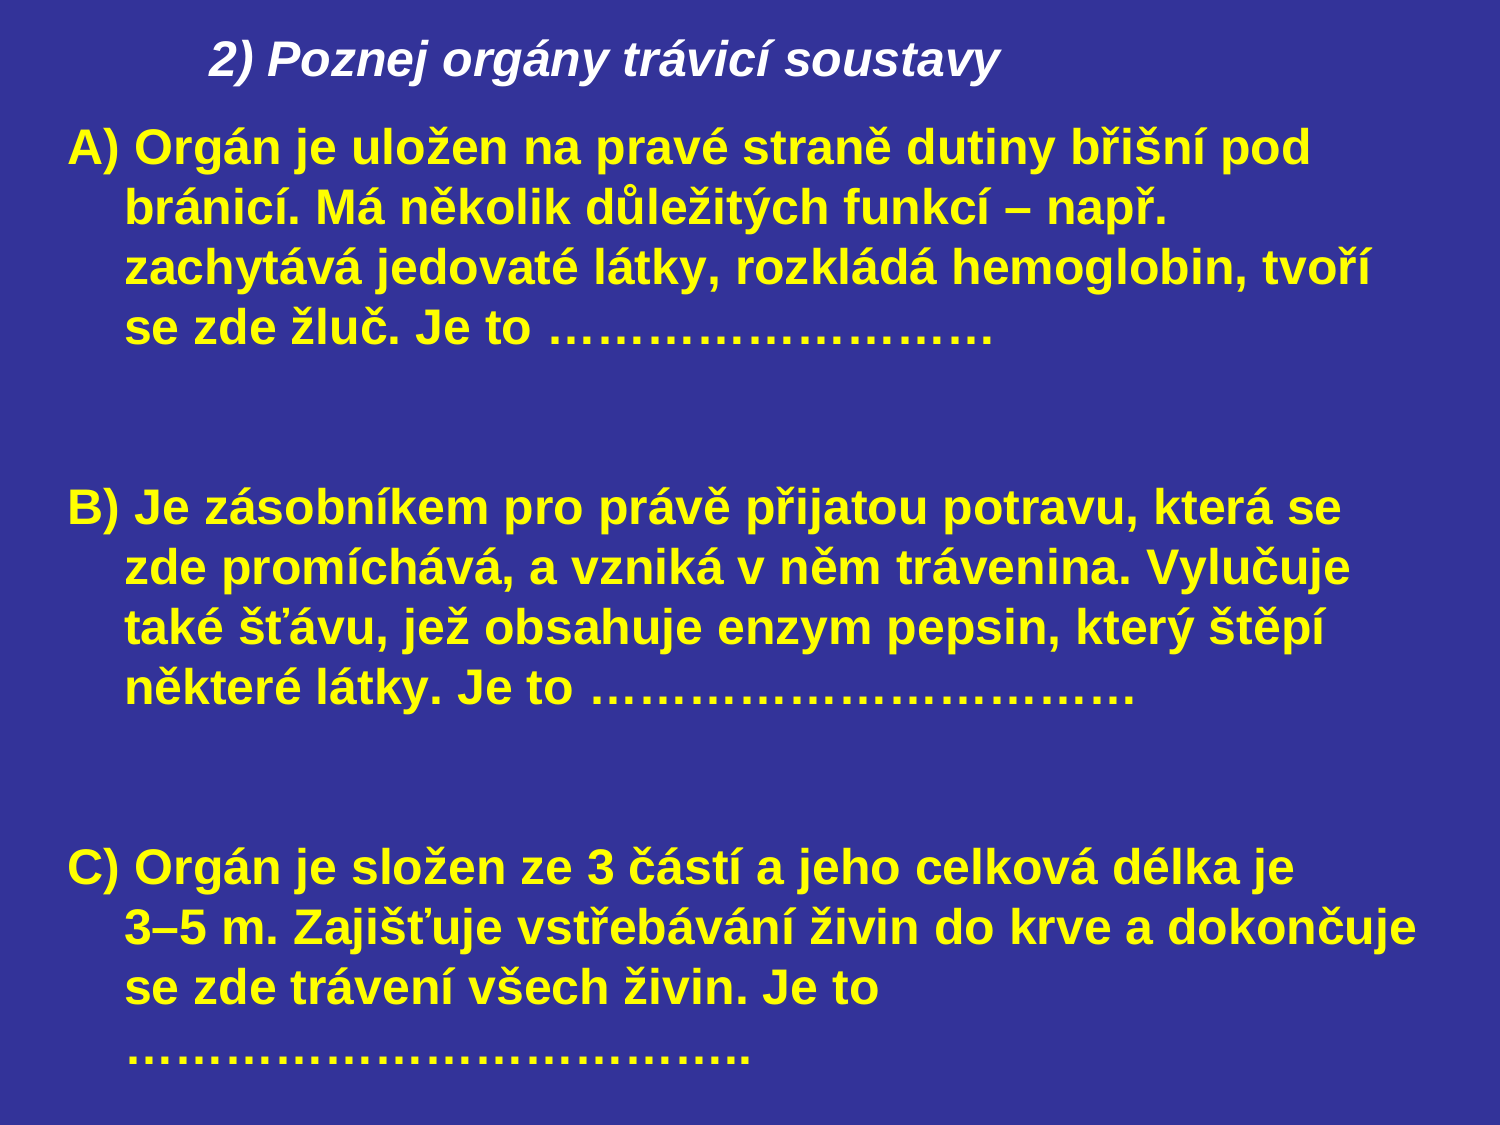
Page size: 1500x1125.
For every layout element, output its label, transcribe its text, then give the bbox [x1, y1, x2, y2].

text_box 2) Poznej orgány trávicí soustavy [194, 18, 1176, 95]
text_box A) Orgán je uložen na pravé straně dutiny břišní pod bránicí. Má několik důležitých funkcí – např. zachytává jedovaté látky, rozkládá hemoglobin, tvoří se zde žluč. Je to ……………………… B) Je zásobníkem pro právě přijatou potravu, která se zde promíchává, a vzniká v něm trávenina. Vylučuje také šťávu, jež obsahuje enzym pepsin, který štěpí některé látky. Je to …………………………… C) Orgán je složen ze 3 částí a jeho celková délka je 3–5 m. Zajišťuje vstřebávání živin do krve a dokončuje se zde trávení všech živin. Je to ……………………………….. [53, 106, 1436, 1082]
